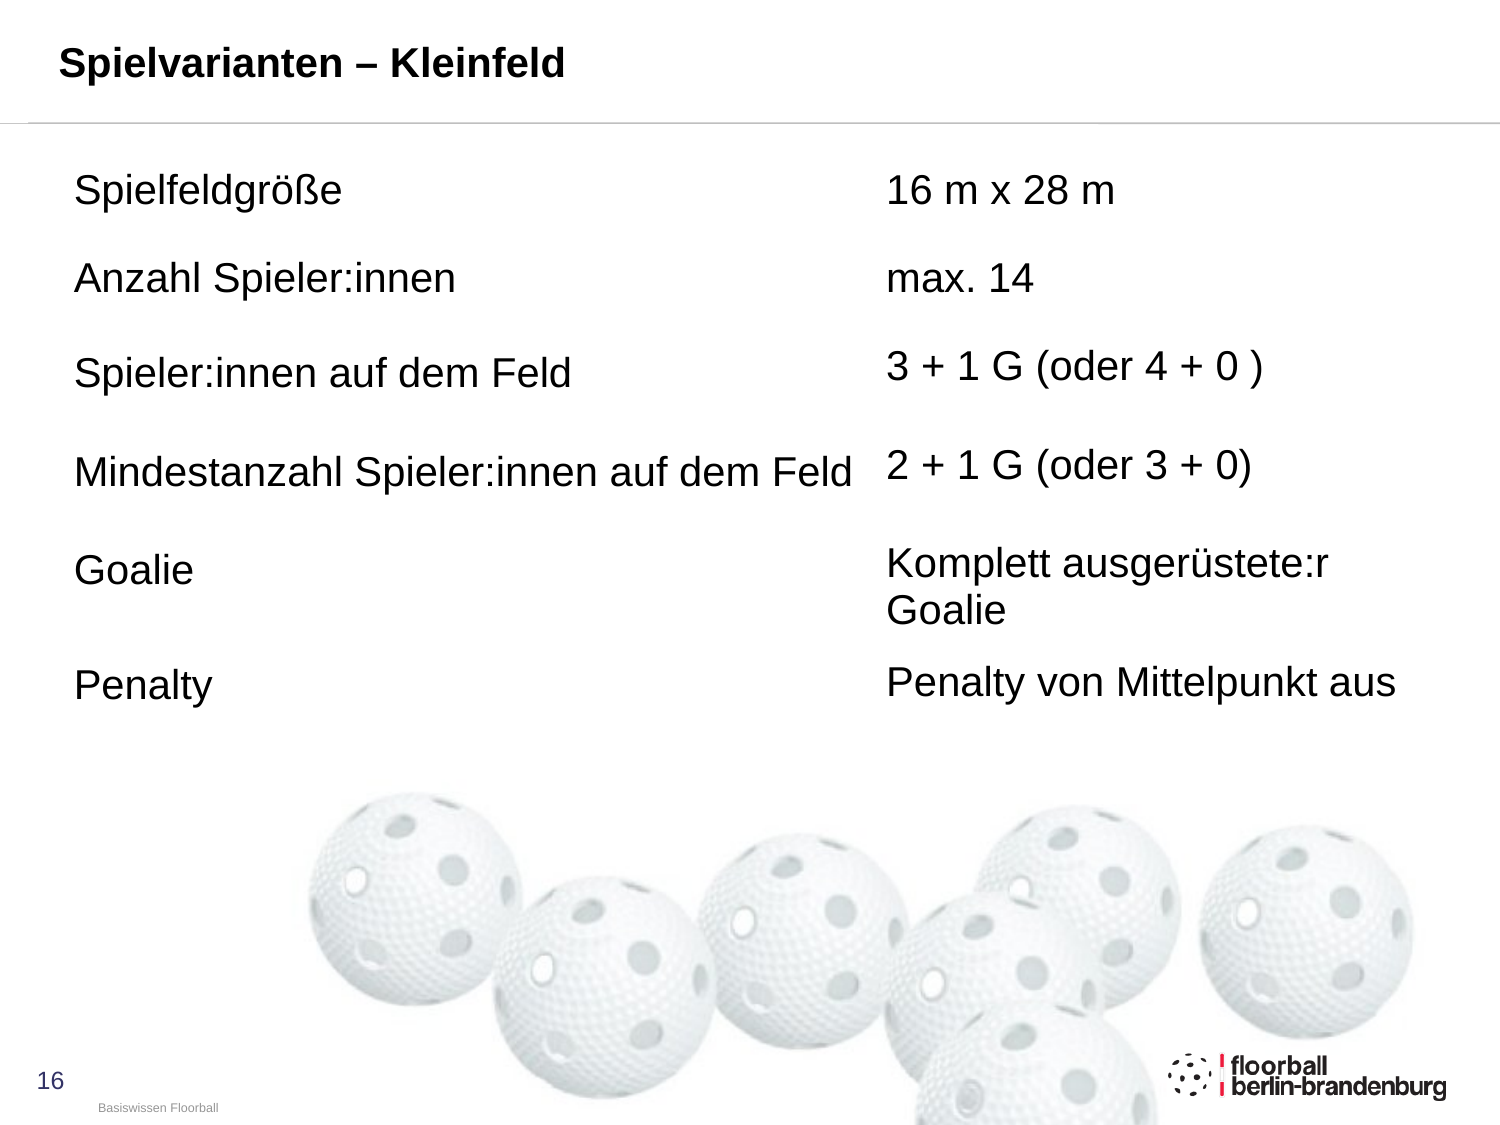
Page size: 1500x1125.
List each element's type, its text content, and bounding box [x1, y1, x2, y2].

table_cell Komplett ausgerüstete:r Goalie [871, 532, 1453, 648]
table_cell Goalie [59, 532, 871, 648]
table_cell Penalty von Mittelpunkt aus [871, 648, 1453, 823]
text_box Spielvarianten – Kleinfeld [43, 28, 1466, 94]
table_cell Penalty [59, 648, 871, 823]
table_cell max. 14 [871, 240, 1453, 335]
table_cell 3 + 1 G (oder 4 + 0 ) [871, 335, 1453, 434]
table_cell Spieler:innen auf dem Feld [59, 335, 871, 434]
table_cell 2 + 1 G (oder 3 + 0) [871, 434, 1453, 532]
table_header Spielfeldgröße [59, 152, 871, 240]
table_cell Anzahl Spieler:innen [59, 240, 871, 335]
picture [242, 355, 1483, 1125]
table_cell Mindestanzahl Spieler:innen auf dem Feld [59, 434, 871, 532]
table_header 16 m x 28 m [871, 152, 1453, 240]
